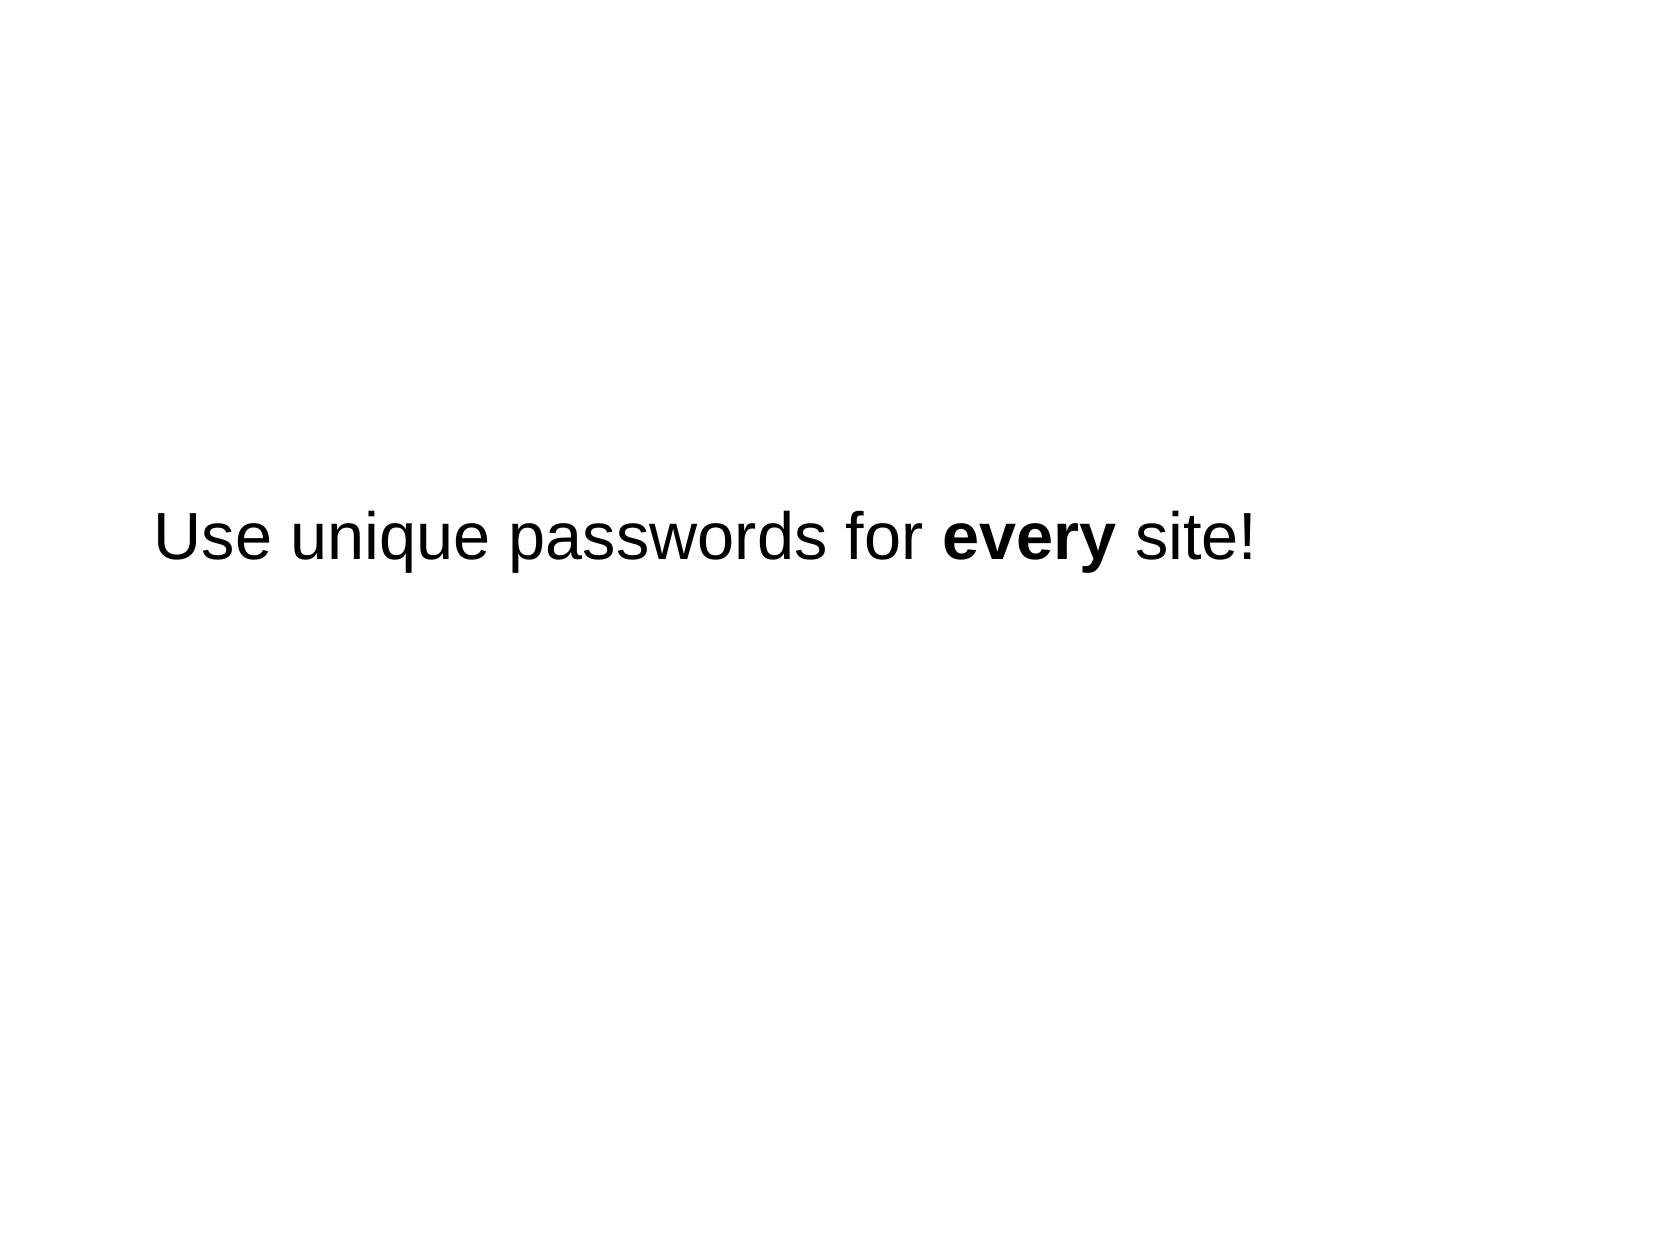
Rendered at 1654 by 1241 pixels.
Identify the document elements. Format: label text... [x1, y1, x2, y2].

list Use unique passwords for every site! [82, 290, 1538, 1010]
